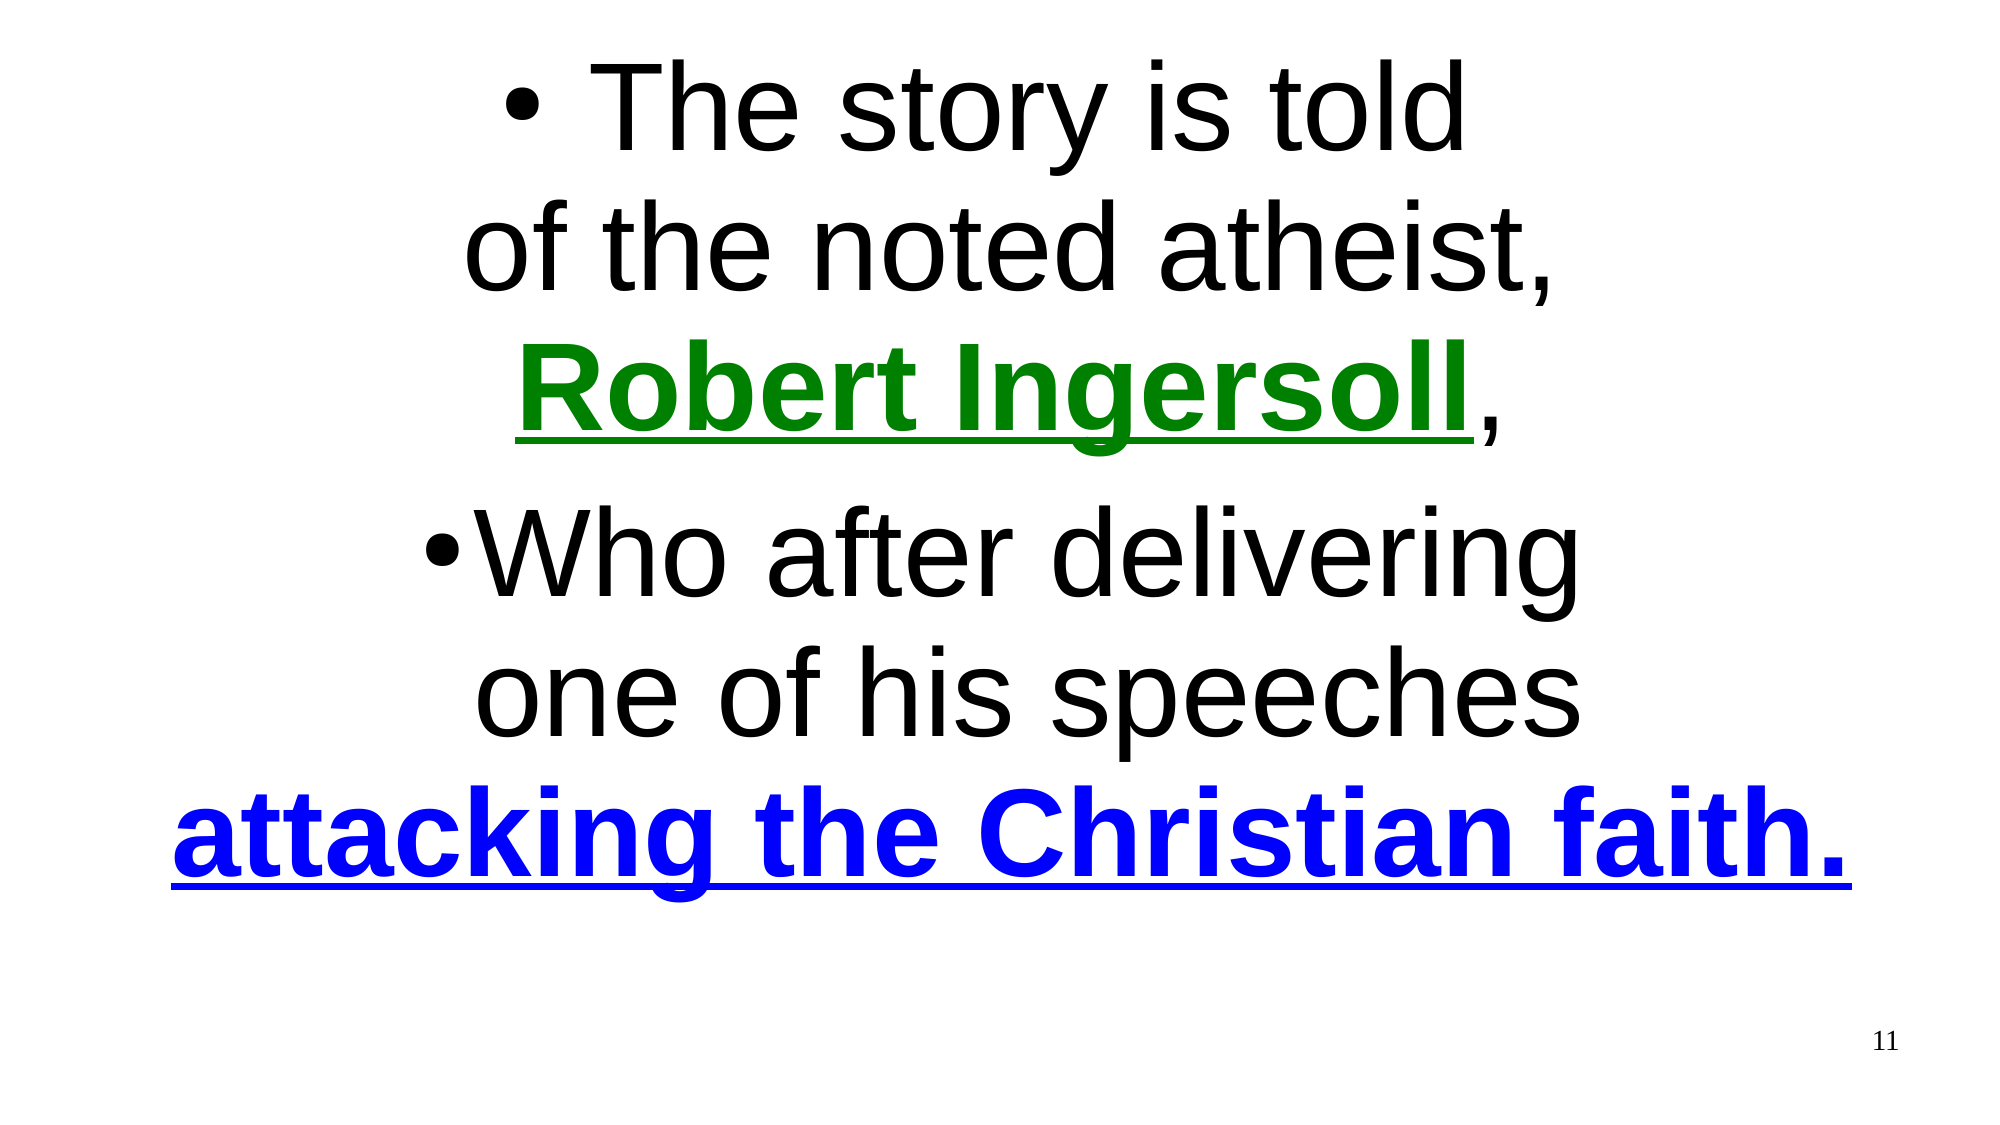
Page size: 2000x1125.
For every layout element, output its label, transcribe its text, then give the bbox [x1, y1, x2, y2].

list The story is told of the noted atheist, Robert Ingersoll, Who after delivering one of his speeches attacking the Christian faith. [37, 37, 1951, 1088]
